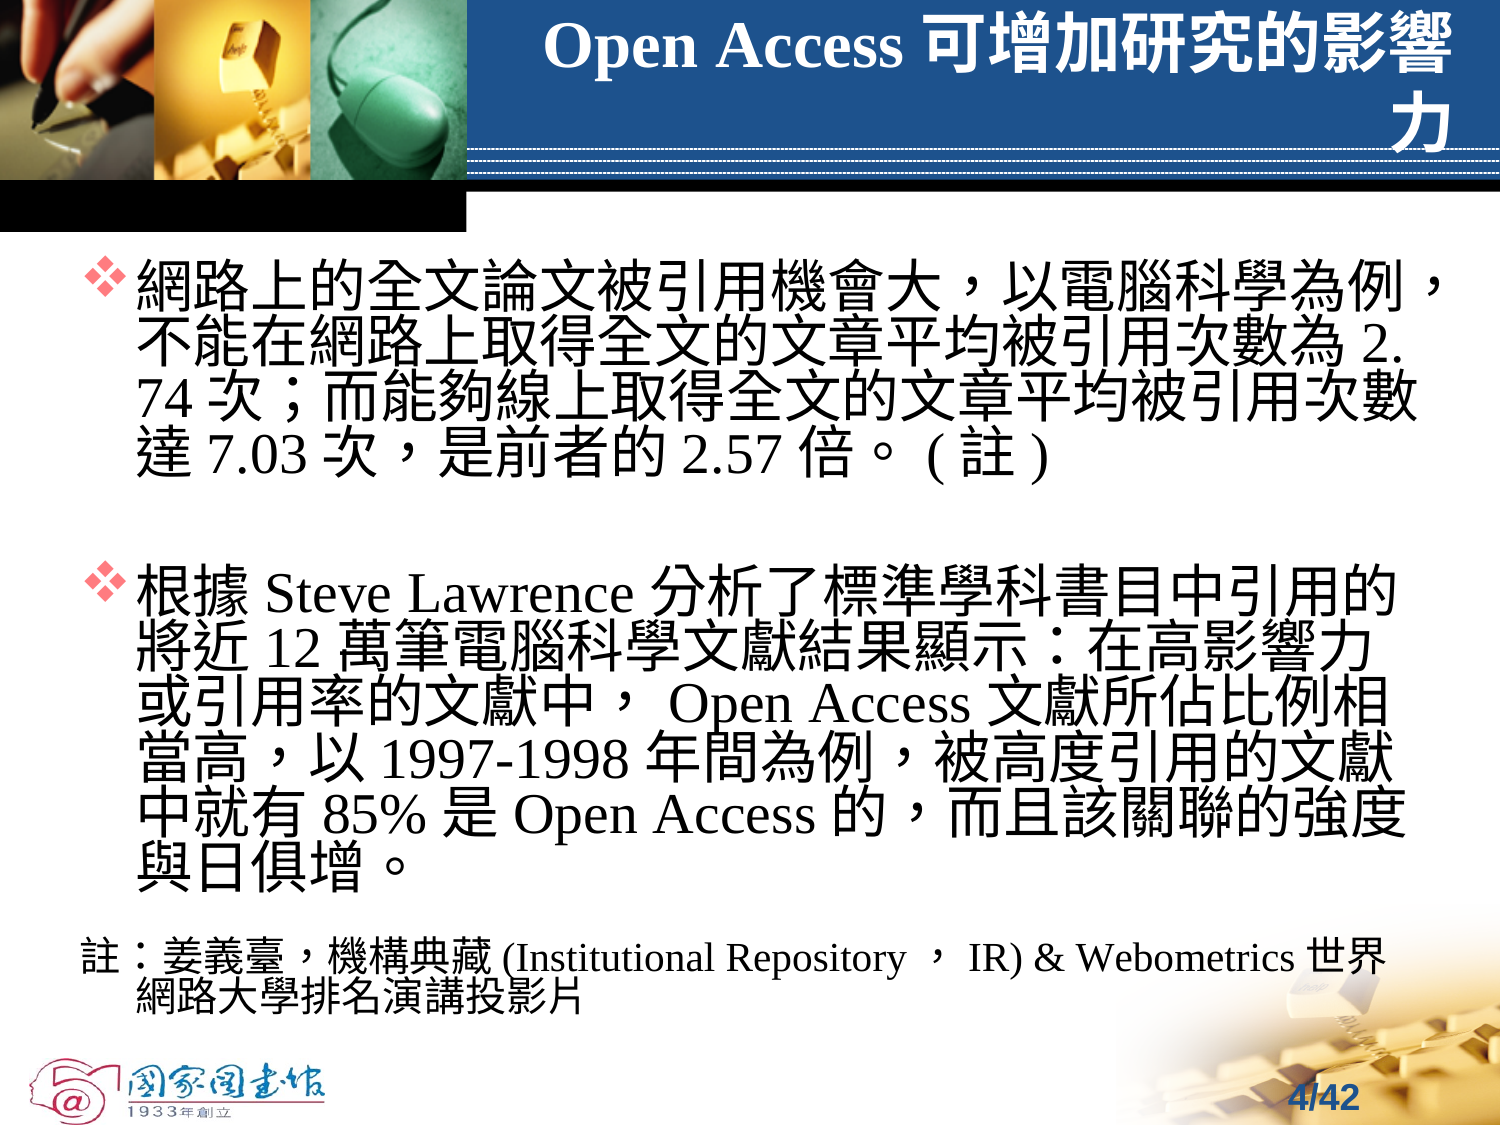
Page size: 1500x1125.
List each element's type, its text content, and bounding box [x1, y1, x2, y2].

picture [29, 1058, 325, 1125]
list 網路上的全文論文被引用機會大，以電腦科學為例，不能在網路上取得全文的文章平均被引用次數為2.74次；而能夠線上取得全文的文章平均被引用次數達7.03次，是前者的2.57倍。(註) 根據Steve Lawrence分析了標準學科書目中引用的將近12萬筆電腦科學文獻結果顯示：在高影響力或引用率的文獻中，Open Access文獻所佔比例相當高，以1997-1998年間為例，被高度引用的文獻中就有85%是Open Access的，而且該關聯的強度與日俱增。 註：姜義臺，機構典藏(Institutional Repository，IR) & Webometrics世界網路大學排名演講投影片 [64, 255, 1440, 1035]
title Open Access可增加研究的影響力 [469, 24, 1470, 138]
